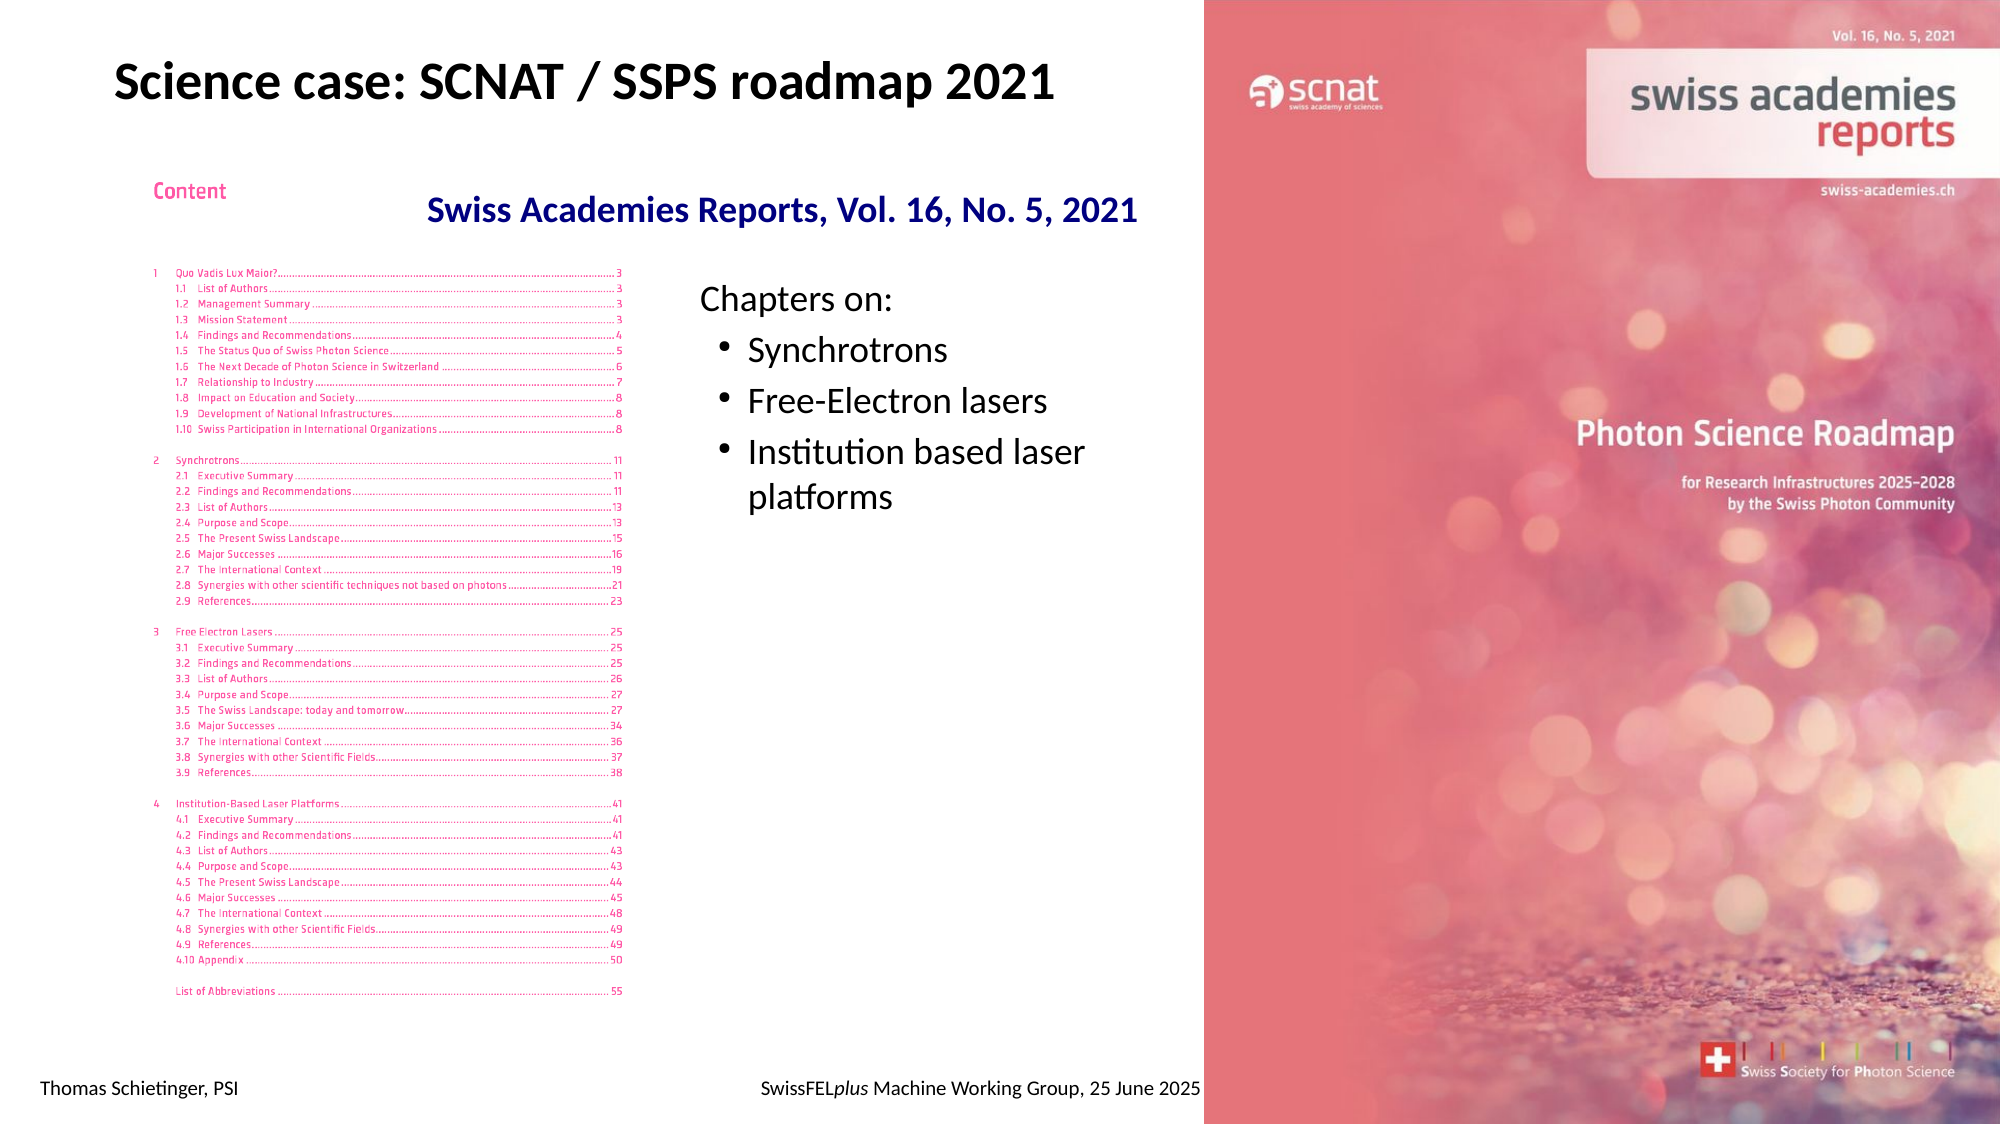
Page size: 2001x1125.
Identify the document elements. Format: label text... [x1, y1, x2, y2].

picture [150, 158, 659, 1021]
text_box Swiss Academies Reports, Vol. 16, No. 5, 2021 [412, 186, 1153, 240]
text_box Chapters on: Synchrotrons Free-Electron lasers Institution based laser platforms [700, 273, 1113, 766]
picture [1204, 0, 2000, 1124]
title Science case: SCNAT / SSPS roadmap 2021 [114, 45, 1204, 118]
